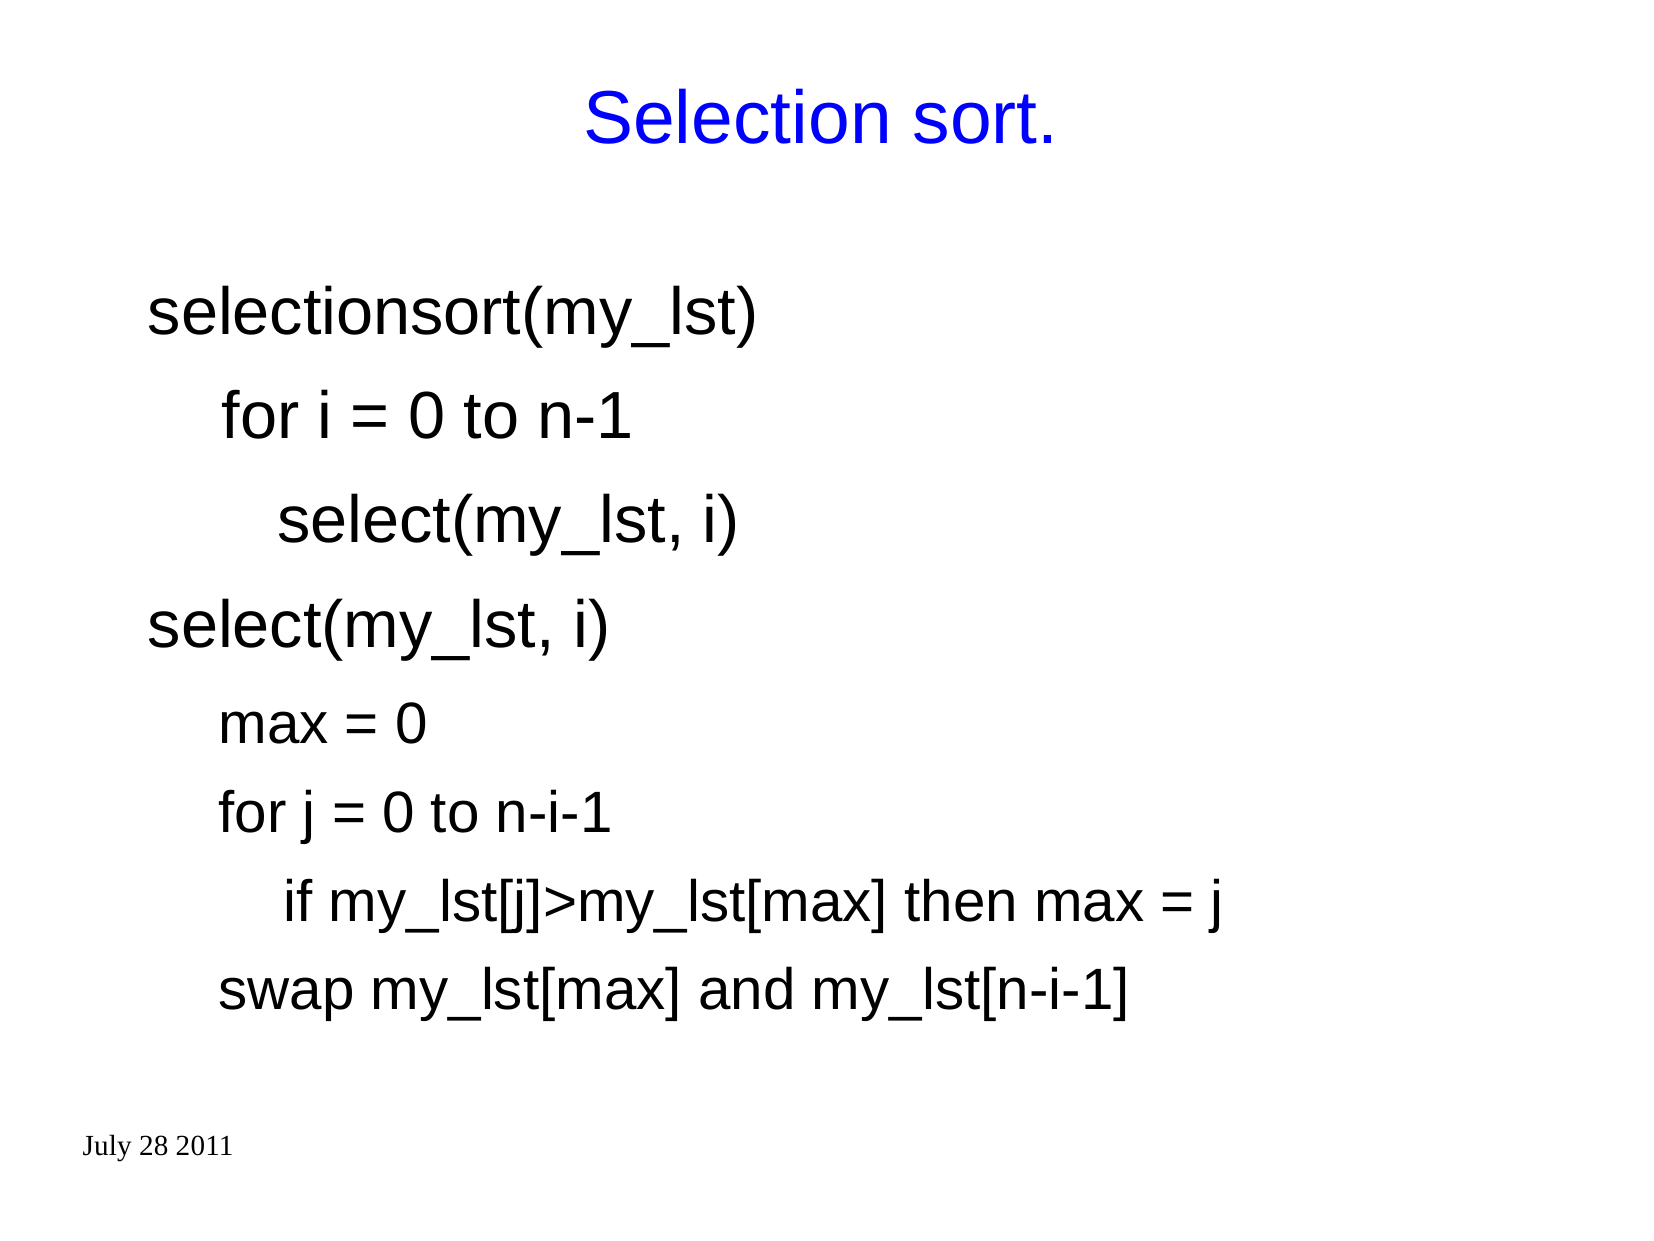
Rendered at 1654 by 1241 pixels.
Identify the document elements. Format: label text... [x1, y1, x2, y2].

title Selection sort. [76, 58, 1565, 178]
list selectionsort(my_lst) for i = 0 to n-1 select(my_lst, i) select(my_lst, i) max = 0 for j = 0 to n-i-1 if my_lst[j]>my_lst[max] then max = j swap my_lst[max] and my_lst[n-i-1] [76, 274, 1565, 1093]
